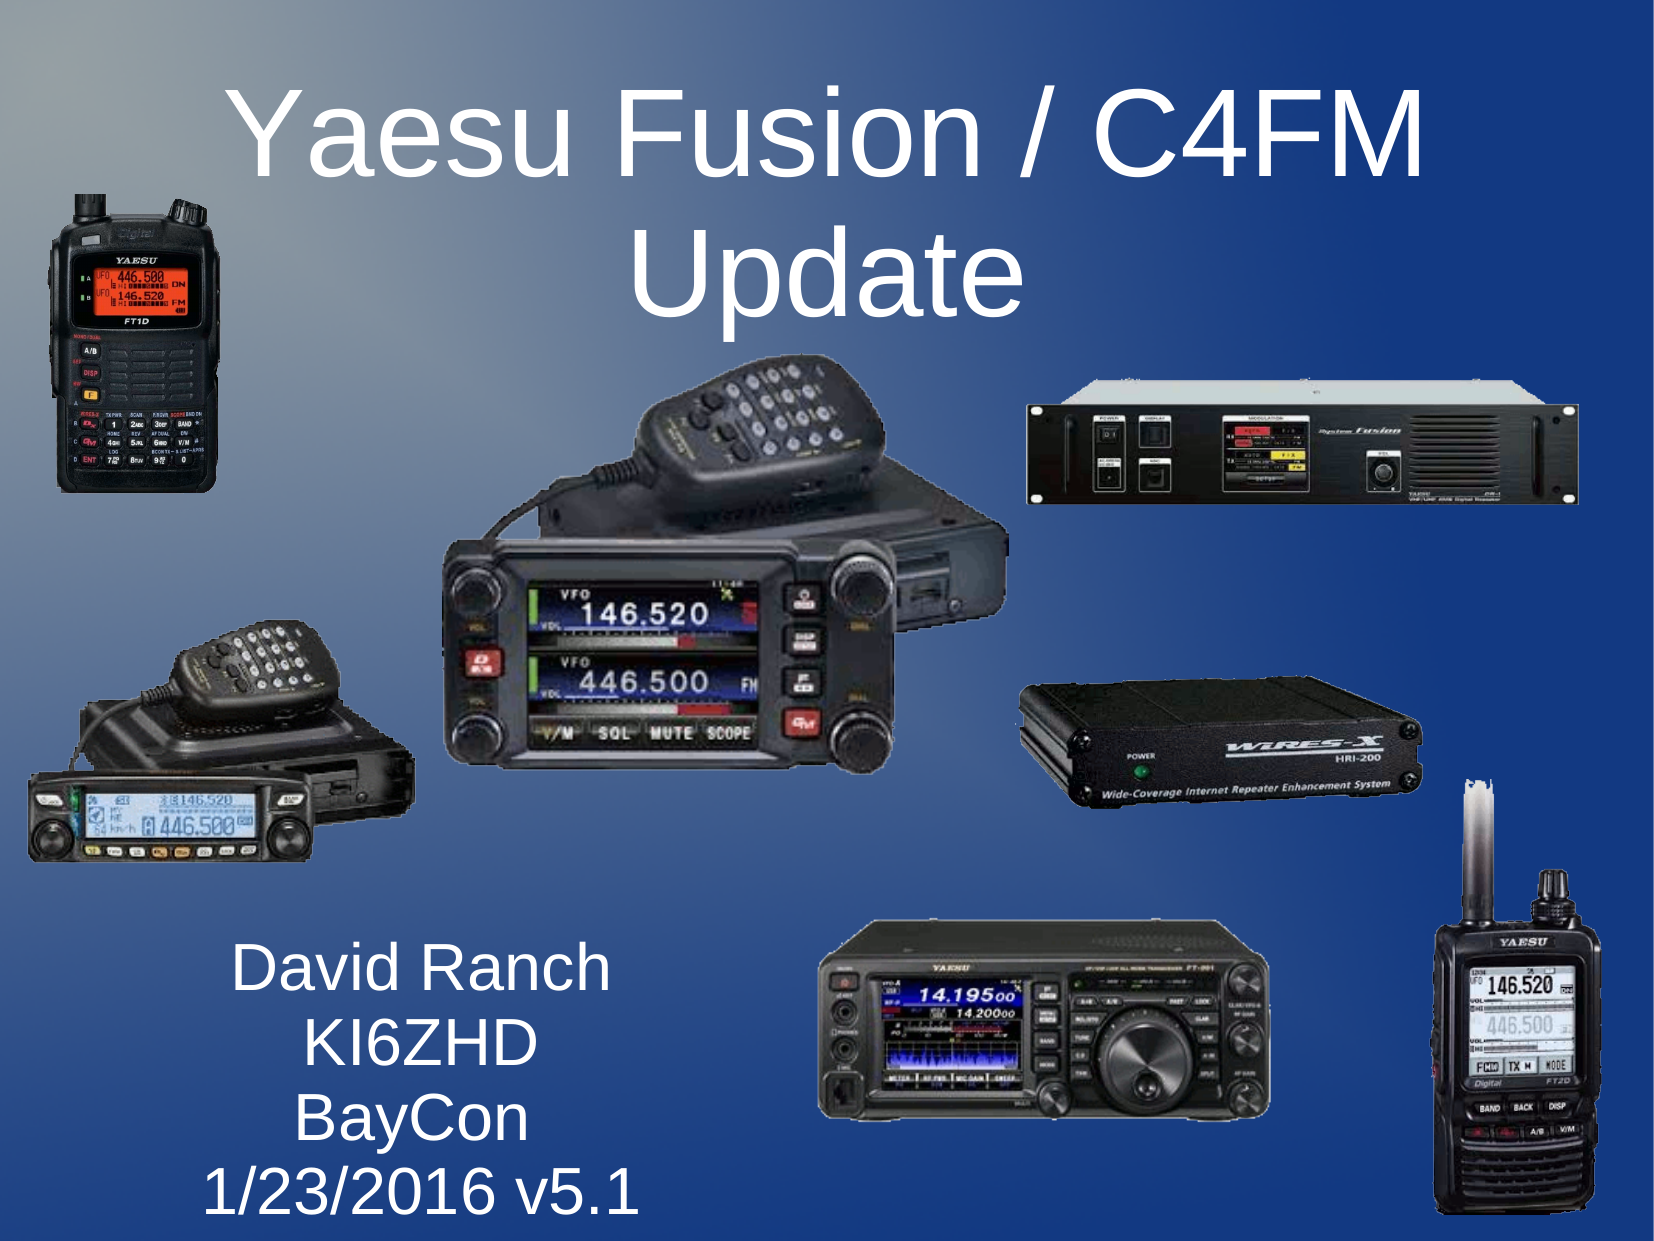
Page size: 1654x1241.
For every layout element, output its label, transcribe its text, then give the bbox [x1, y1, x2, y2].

text_box David Ranch KI6ZHD BayCon 1/23/2016 v5.1 [63, 930, 780, 1241]
picture [0, 0, 1654, 1241]
title Yaesu Fusion / C4FM Update [82, 62, 1571, 483]
